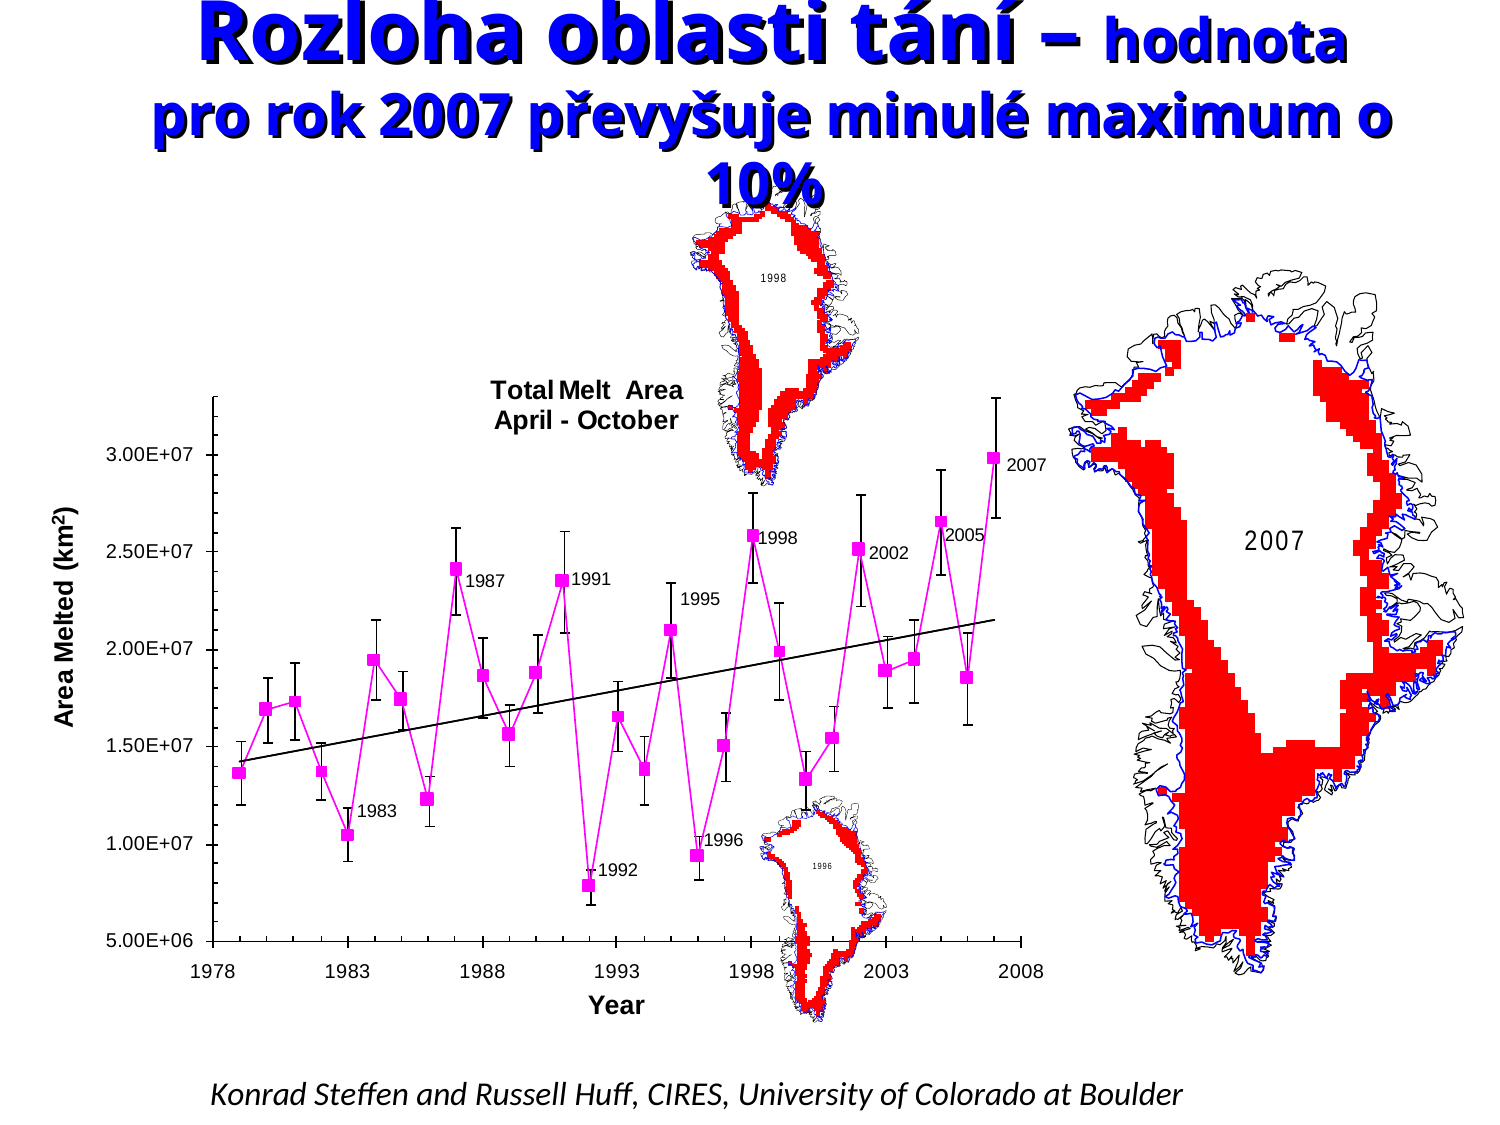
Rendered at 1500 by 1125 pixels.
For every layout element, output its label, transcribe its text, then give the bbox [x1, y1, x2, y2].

picture [37, 194, 1051, 1030]
picture [1062, 249, 1476, 1005]
text_box Rozloha oblasti tání – hodnota pro rok 2007 převyšuje minulé maximum o 10% [134, 0, 1410, 194]
text_box Konrad Steffen and Russell Huff, CIRES, University of Colorado at Boulder [195, 1064, 1201, 1120]
